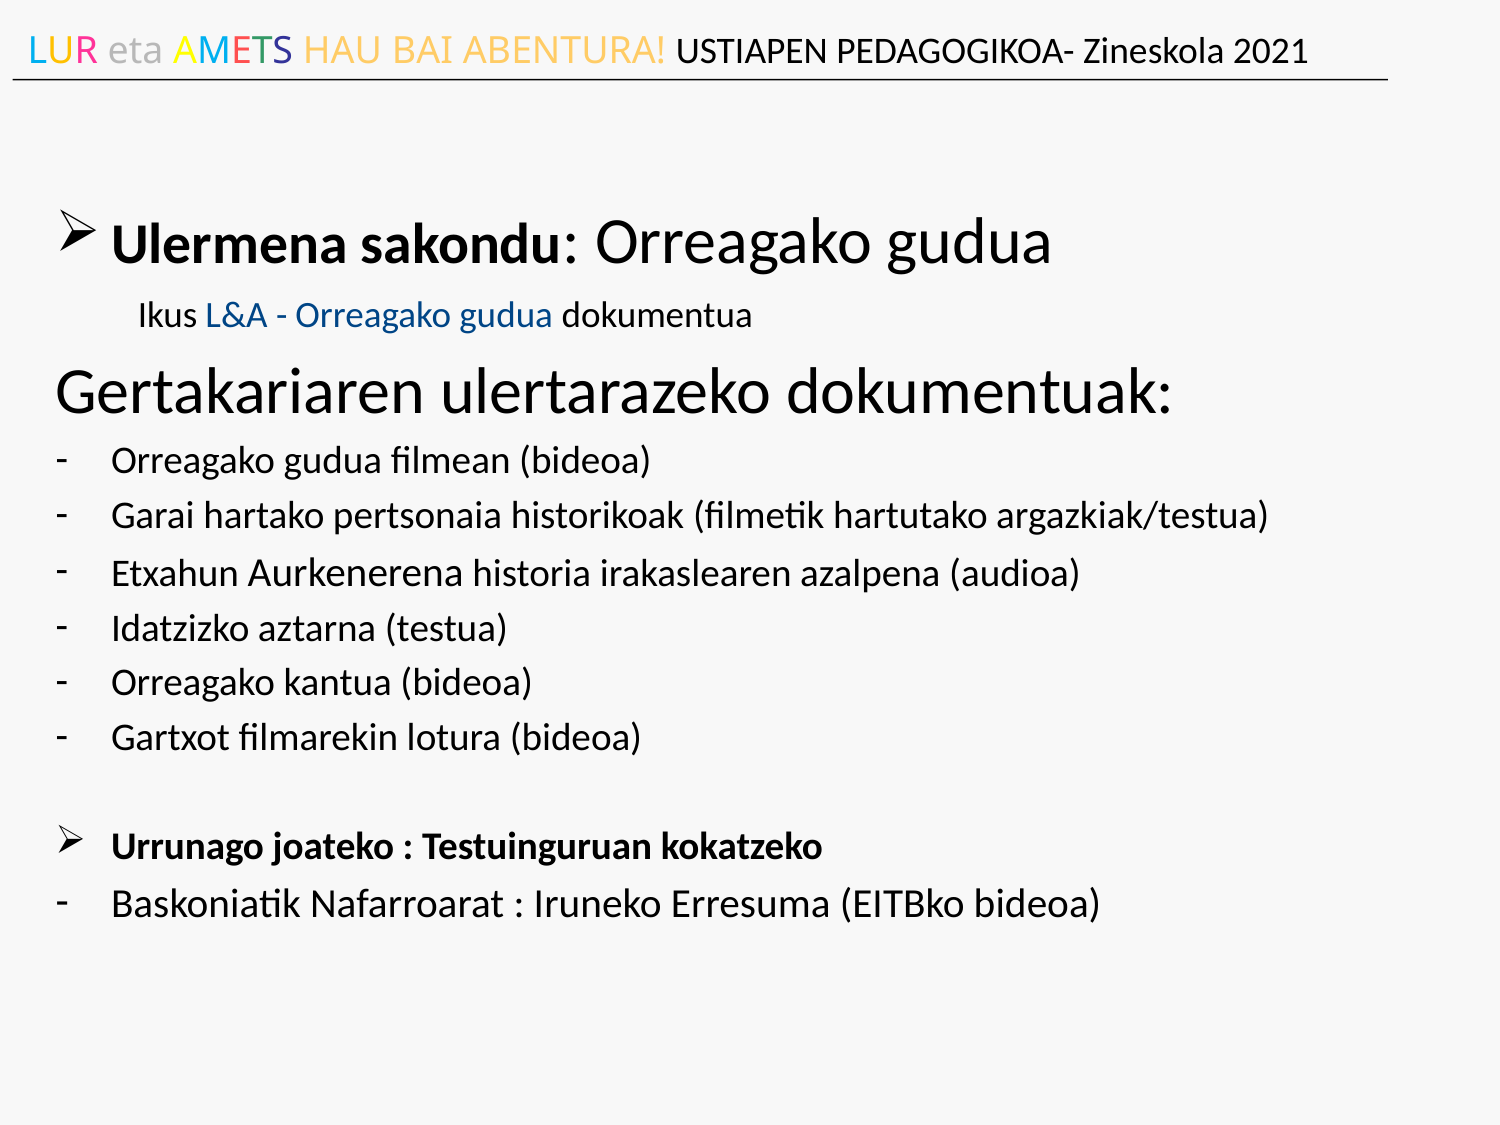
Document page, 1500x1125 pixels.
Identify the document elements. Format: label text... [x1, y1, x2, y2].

list Ulermena sakondu: Orreagako gudua Ikus L&A - Orreagako gudua dokumentua Gertakariaren ulertarazeko dokumentuak: Orreagako gudua filmean (bideoa) Garai hartako pertsonaia historikoak (filmetik hartutako argazkiak/testua) Etxahun Aurkenerena historia irakaslearen azalpena (audioa) Idatzizko aztarna (testua) Orreagako kantua (bideoa) Gartxot filmarekin lotura (bideoa) Urrunago joateko : Testuinguruan kokatzeko Baskoniatik Nafarroarat : Iruneko Erresuma (EITBko bideoa) [40, 190, 1391, 933]
text_box LUR eta AMETS HAU BAI ABENTURA! USTIAPEN PEDAGOGIKOA- Zineskola 2021 [12, 19, 1425, 79]
